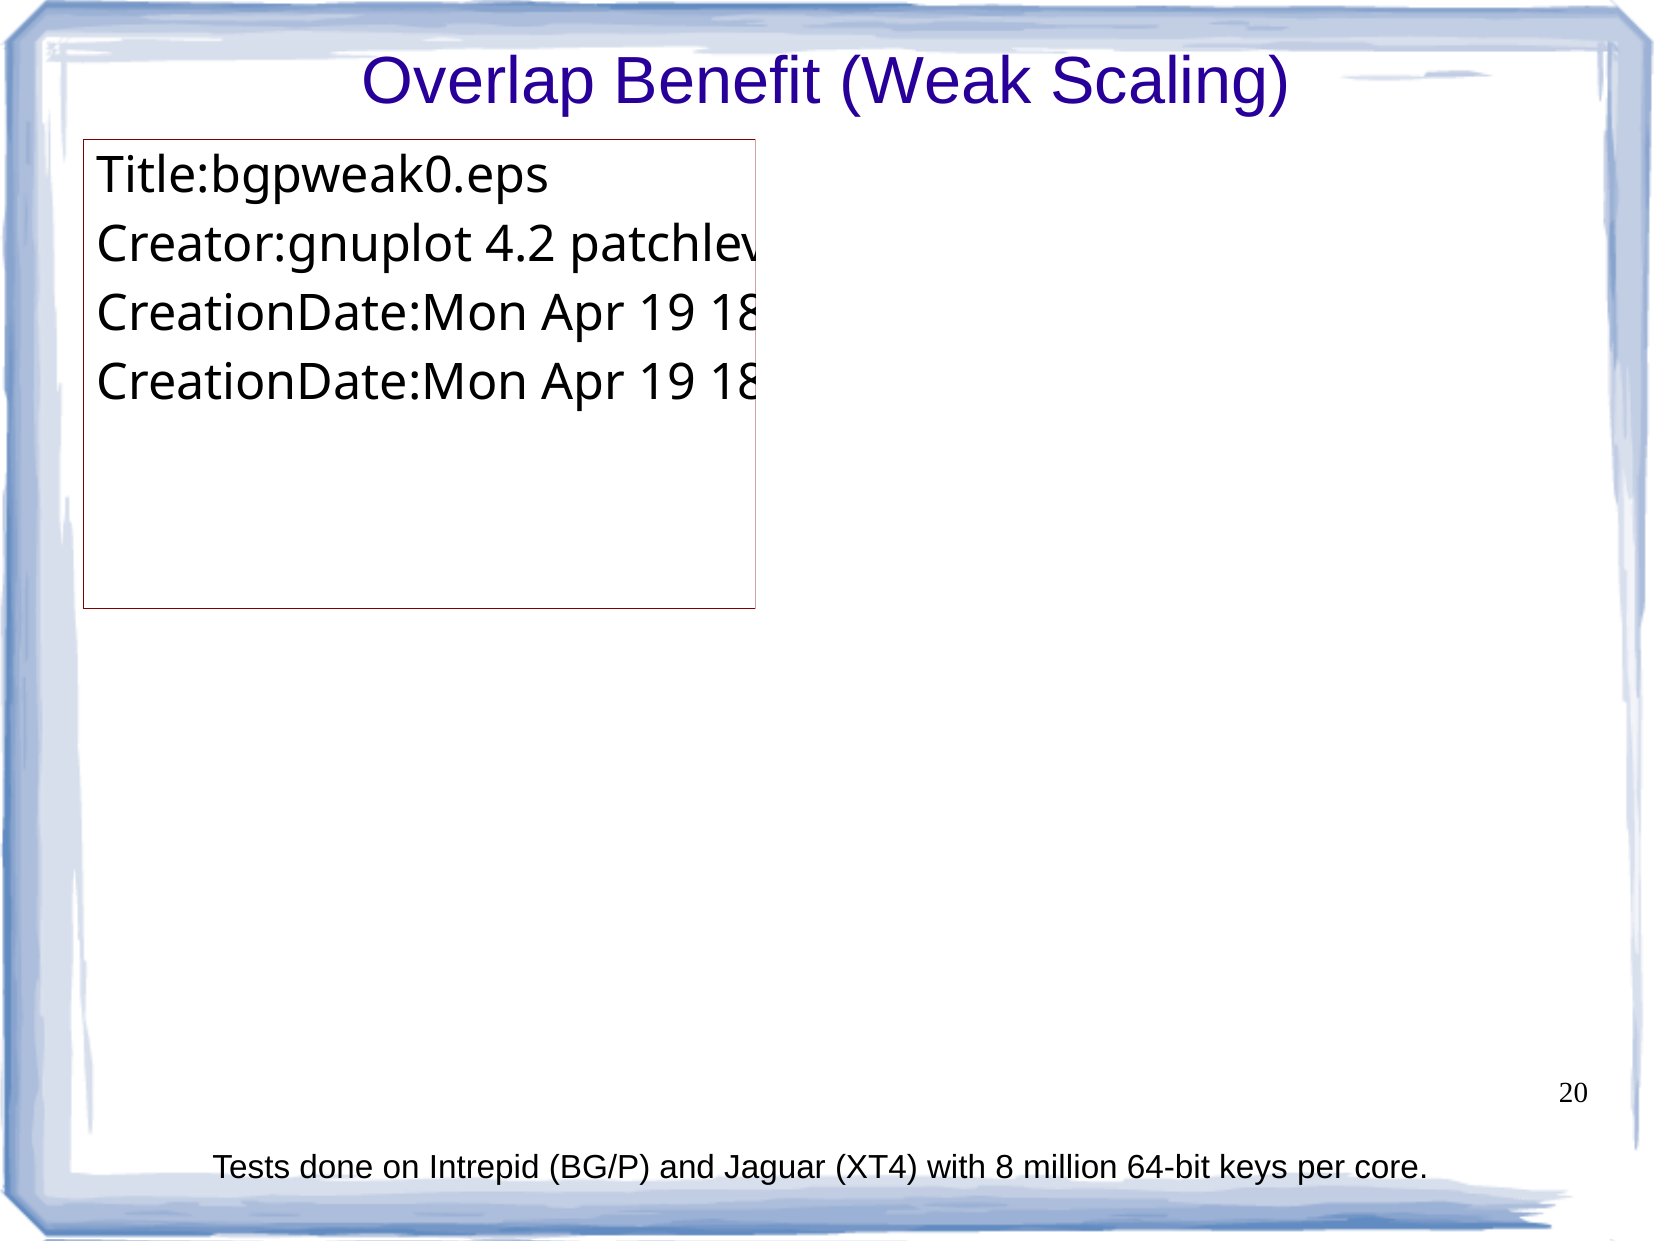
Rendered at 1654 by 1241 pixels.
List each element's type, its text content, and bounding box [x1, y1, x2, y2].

picture [0, 0, 1654, 1241]
text_box Tests done on Intrepid (BG/P) and Jaguar (XT4) with 8 million 64-bit keys per core. [197, 1141, 1445, 1193]
title Overlap Benefit (Weak Scaling) [82, 0, 1571, 184]
